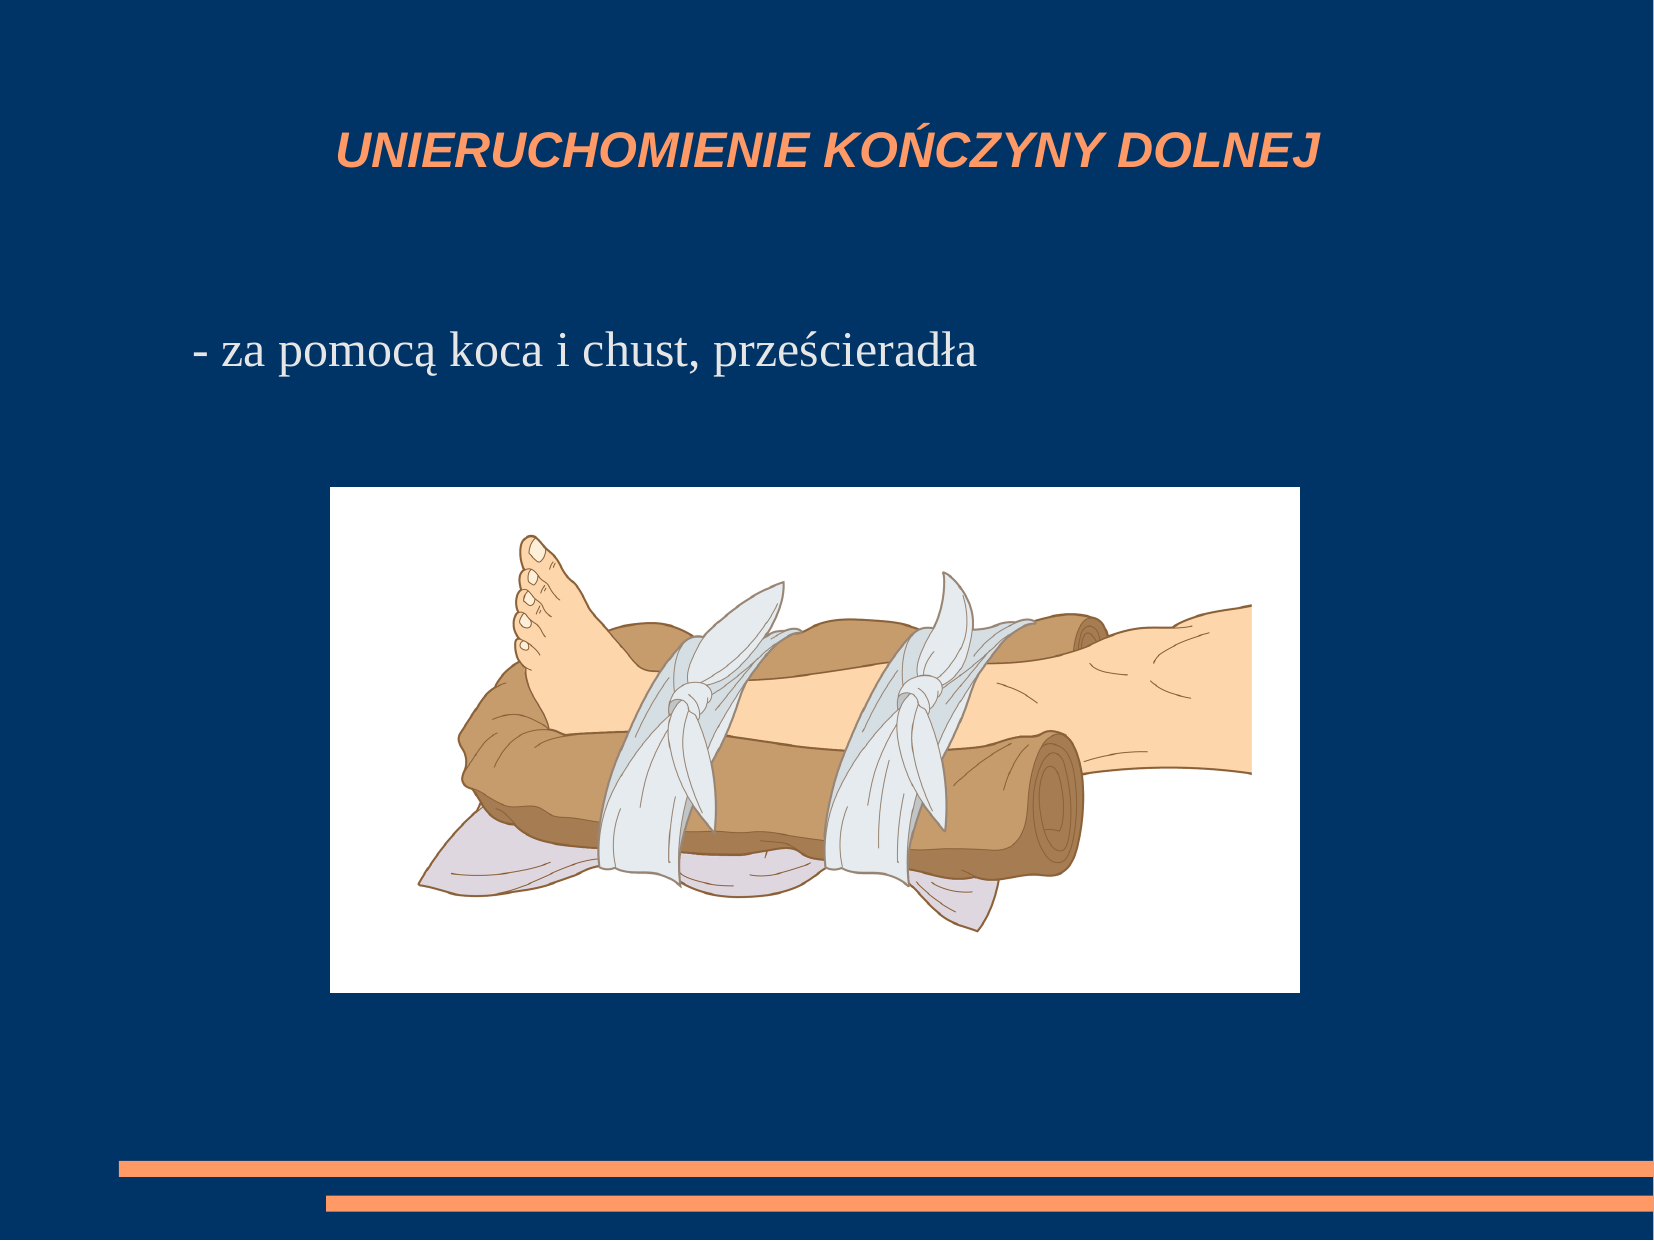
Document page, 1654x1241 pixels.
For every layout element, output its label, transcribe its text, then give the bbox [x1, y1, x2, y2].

picture [330, 487, 1300, 993]
list - za pomocą koca i chust, prześcieradła [121, 322, 1561, 1132]
title UNIERUCHOMIENIE KOŃCZYNY DOLNEJ [121, 46, 1534, 254]
